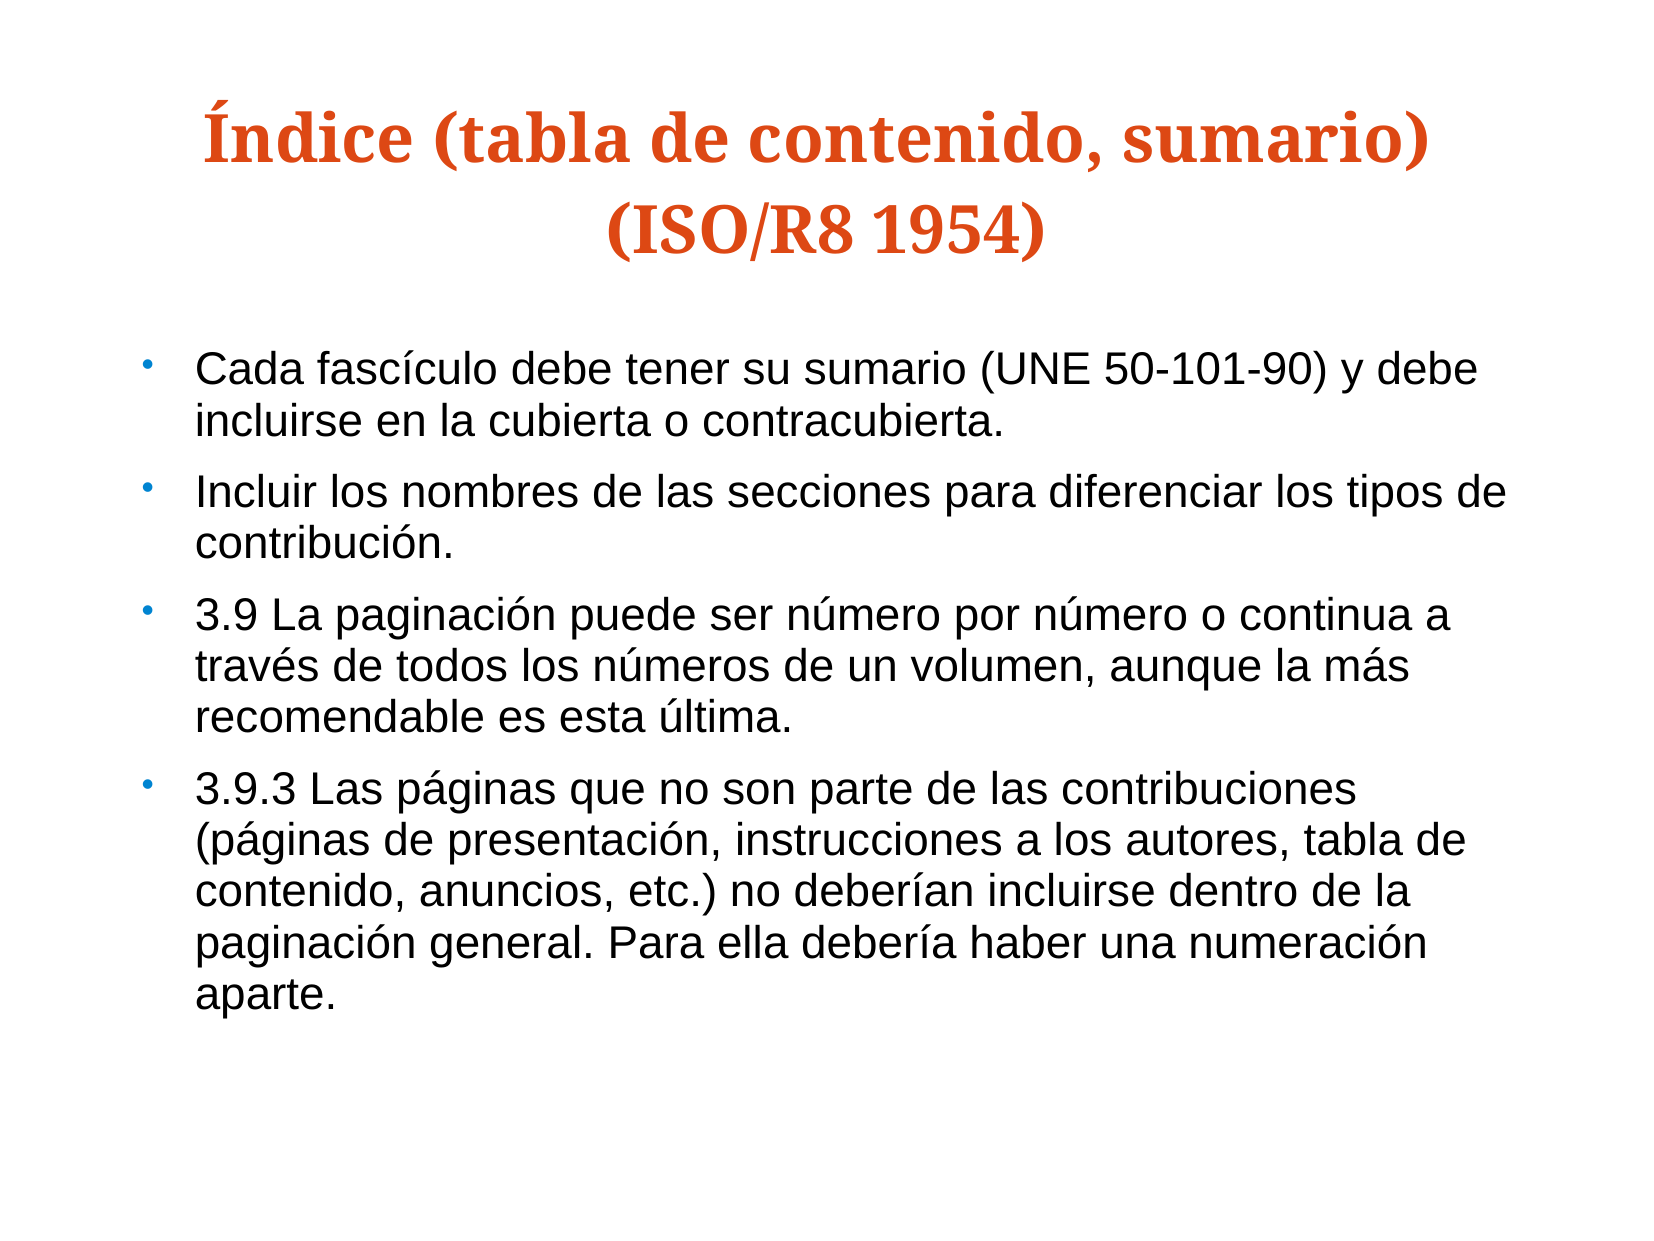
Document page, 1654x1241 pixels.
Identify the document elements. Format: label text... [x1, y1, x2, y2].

list Cada fascículo debe tener su sumario (UNE 50-101-90) y debe incluirse en la cubierta o contracubierta. Incluir los nombres de las secciones para diferenciar los tipos de contribución. 3.9 La paginación puede ser número por número o continua a través de todos los números de un volumen, aunque la más recomendable es esta última. 3.9.3 Las páginas que no son parte de las contribuciones (páginas de presentación, instrucciones a los autores, tabla de contenido, anuncios, etc.) no deberían incluirse dentro de la paginación general. Para ella debería haber una numeración aparte. [124, 343, 1532, 1063]
title Índice (tabla de contenido, sumario) (ISO/R8 1954) [124, 78, 1530, 287]
